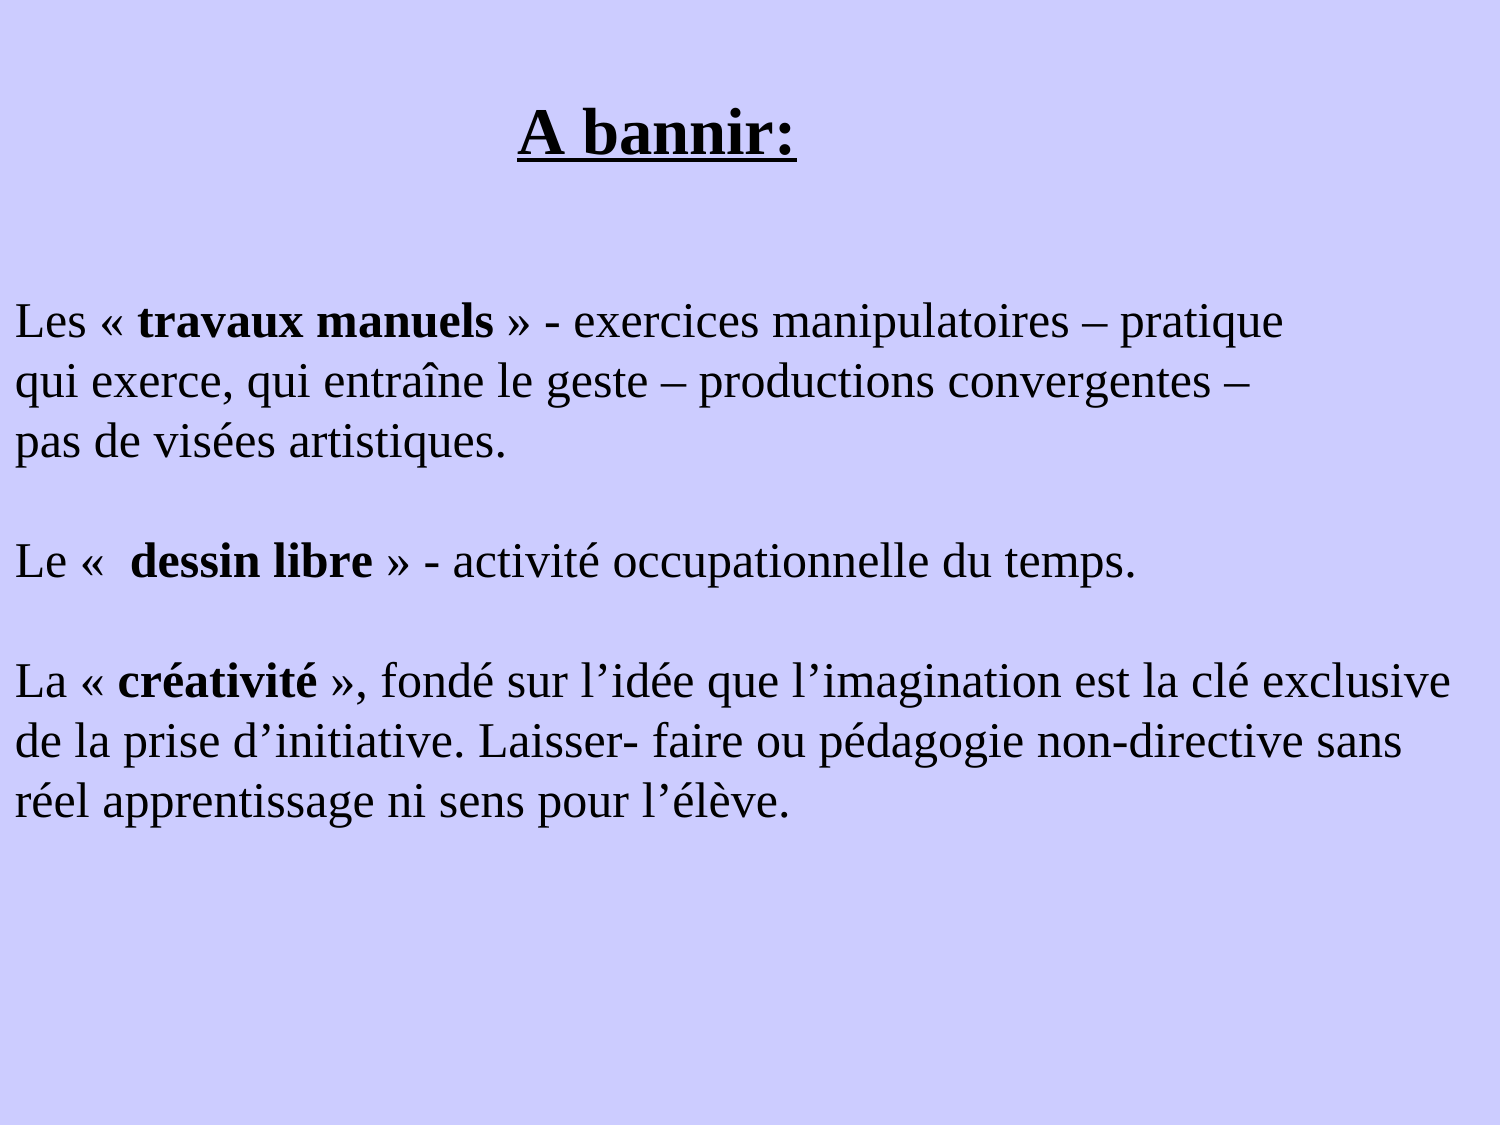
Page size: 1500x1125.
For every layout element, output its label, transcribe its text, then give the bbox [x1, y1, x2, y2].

text_box A bannir: Les « travaux manuels » - exercices manipulatoires – pratique qui exerce, qui entraîne le geste – productions convergentes – pas de visées artistiques. Le « dessin libre » - activité occupationnelle du temps. La « créativité », fondé sur l’idée que l’imagination est la clé exclusive de la prise d’initiative. Laisser- faire ou pédagogie non-directive sans réel apprentissage ni sens pour l’élève. [0, 0, 1500, 1125]
